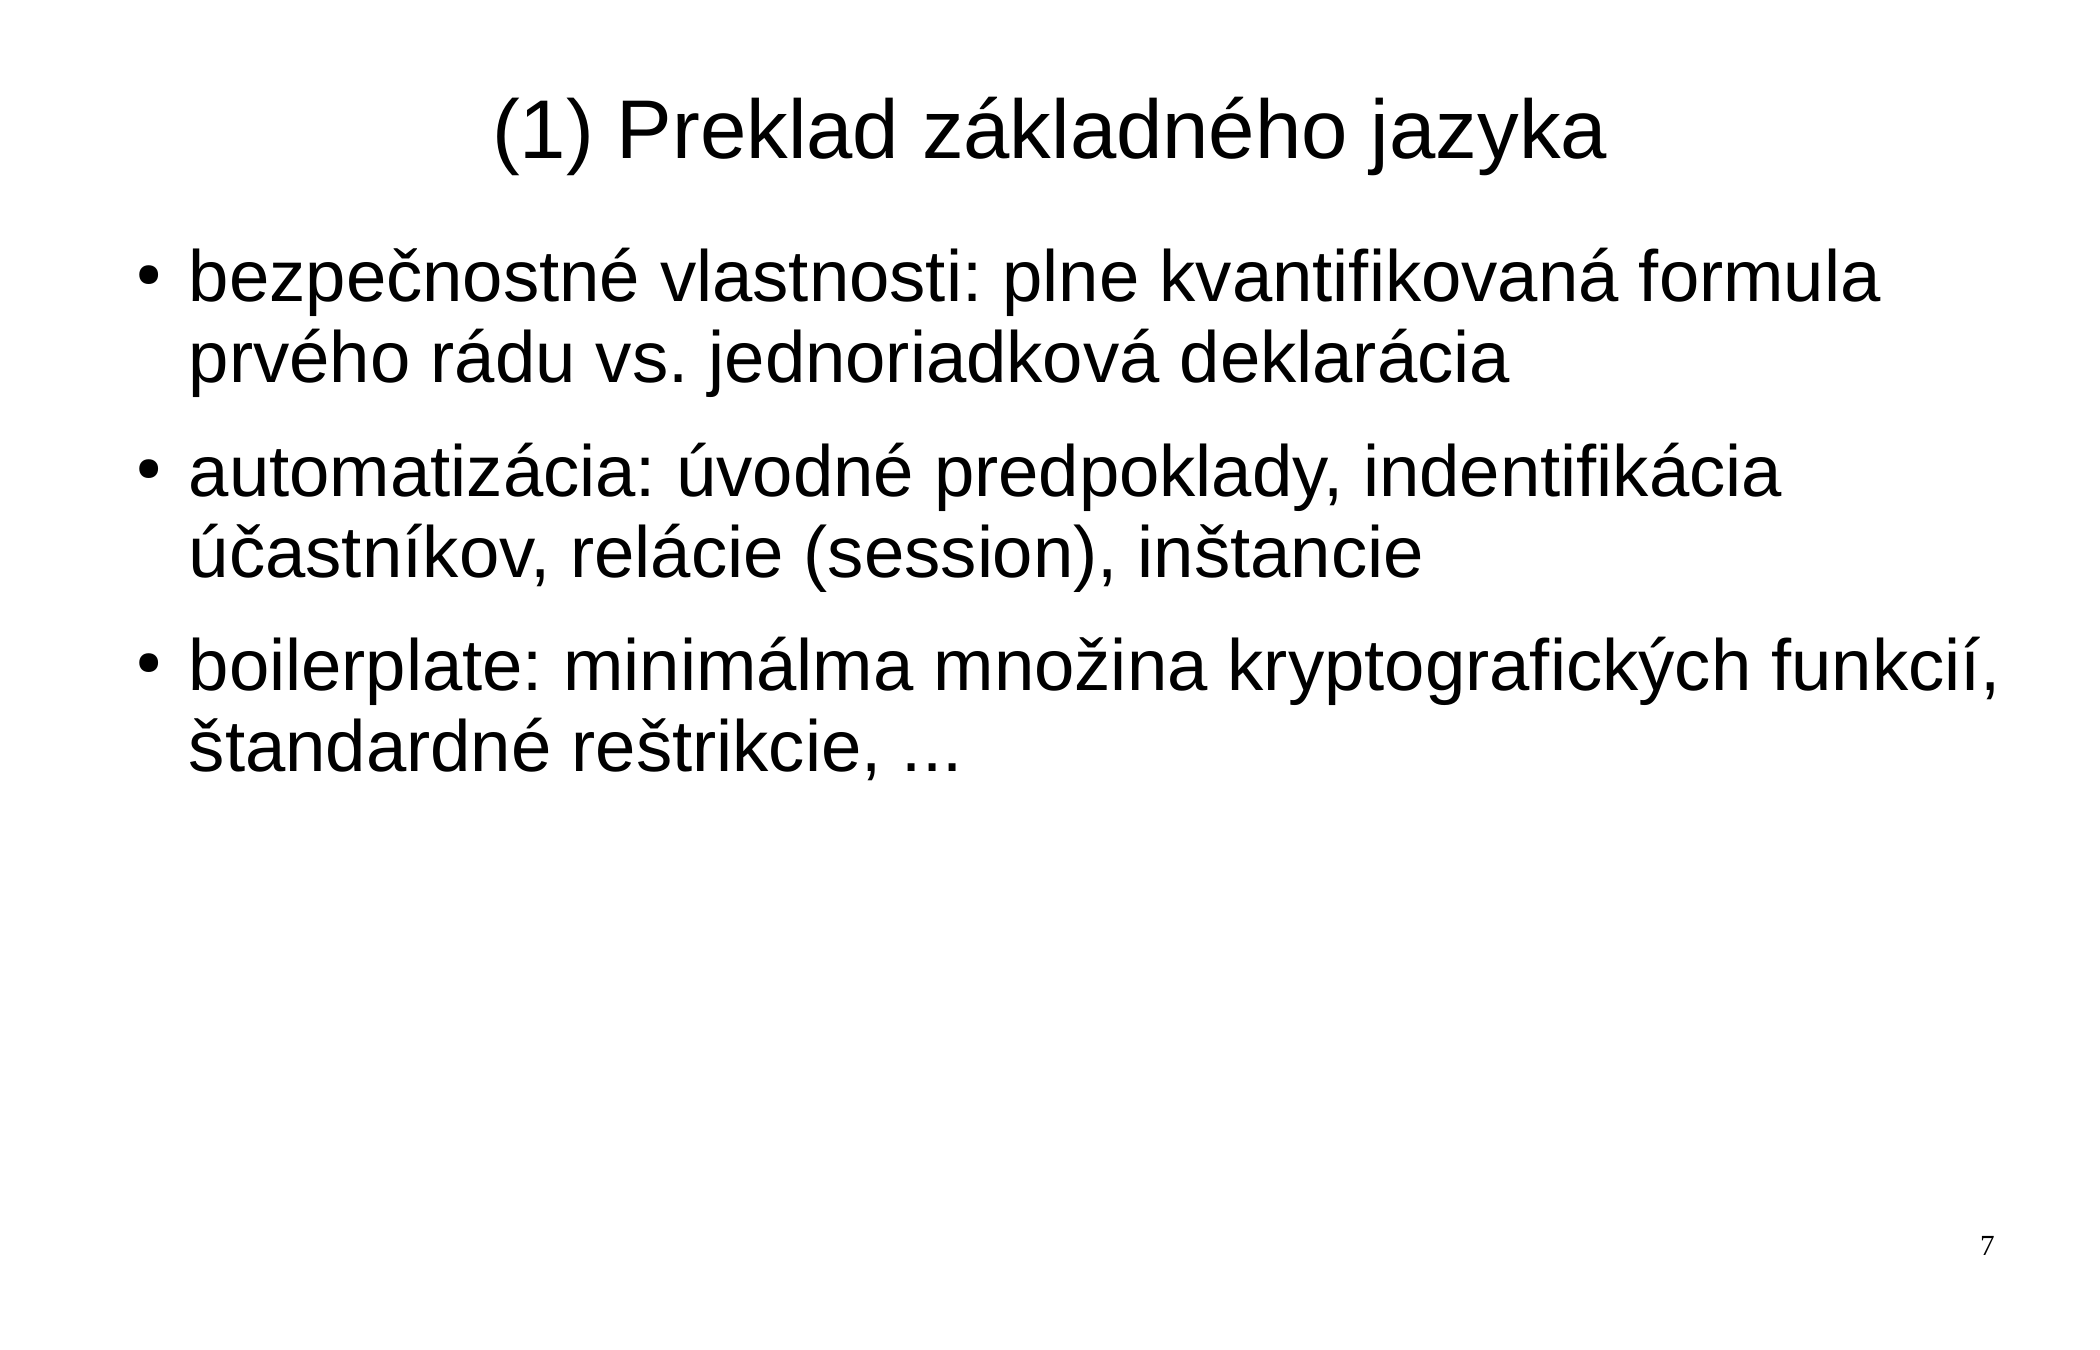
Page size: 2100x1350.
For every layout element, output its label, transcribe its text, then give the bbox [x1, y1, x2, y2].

list bezpečnostné vlastnosti: plne kvantifikovaná formula prvého rádu vs. jednoriadková deklarácia automatizácia: úvodné predpoklady, indentifikácia účastníkov, relácie (session), inštancie boilerplate: minimálma množina kryptografických funkcií, štandardné reštrikcie, ... [118, 236, 2008, 1093]
title (1) Preklad základného jazyka [105, 53, 1996, 207]
